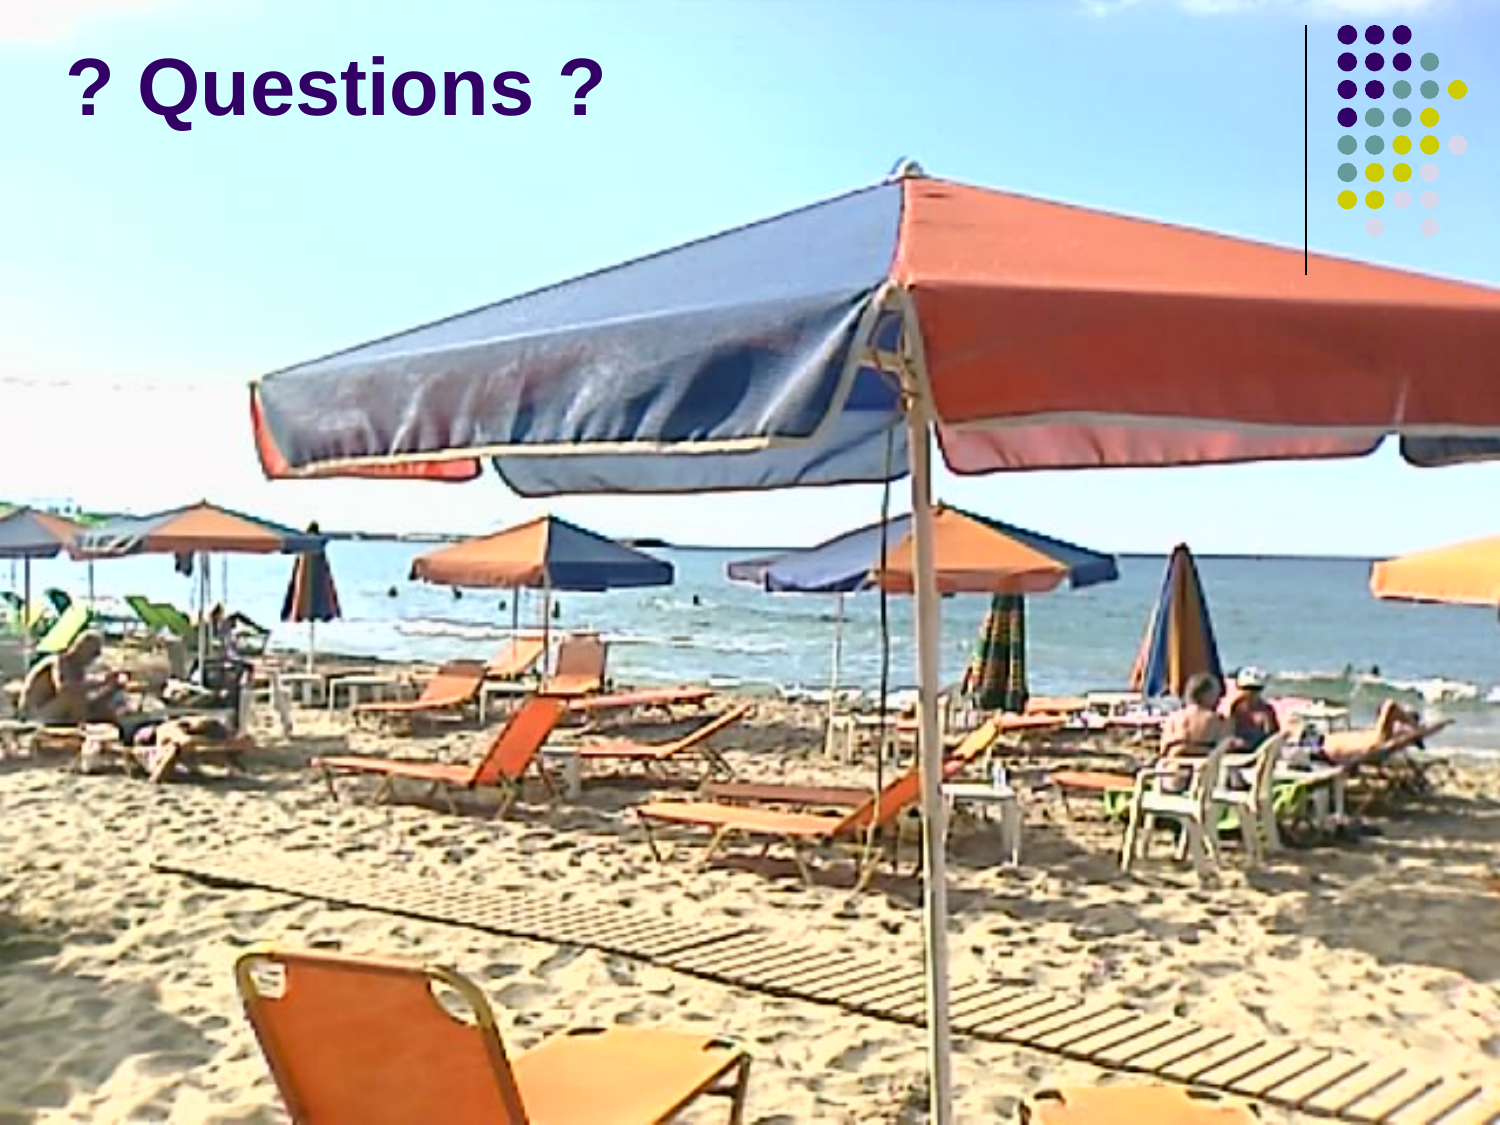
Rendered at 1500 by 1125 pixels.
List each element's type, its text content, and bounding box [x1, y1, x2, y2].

picture [0, 0, 1500, 1125]
text_box ? Questions ? [28, 32, 644, 140]
